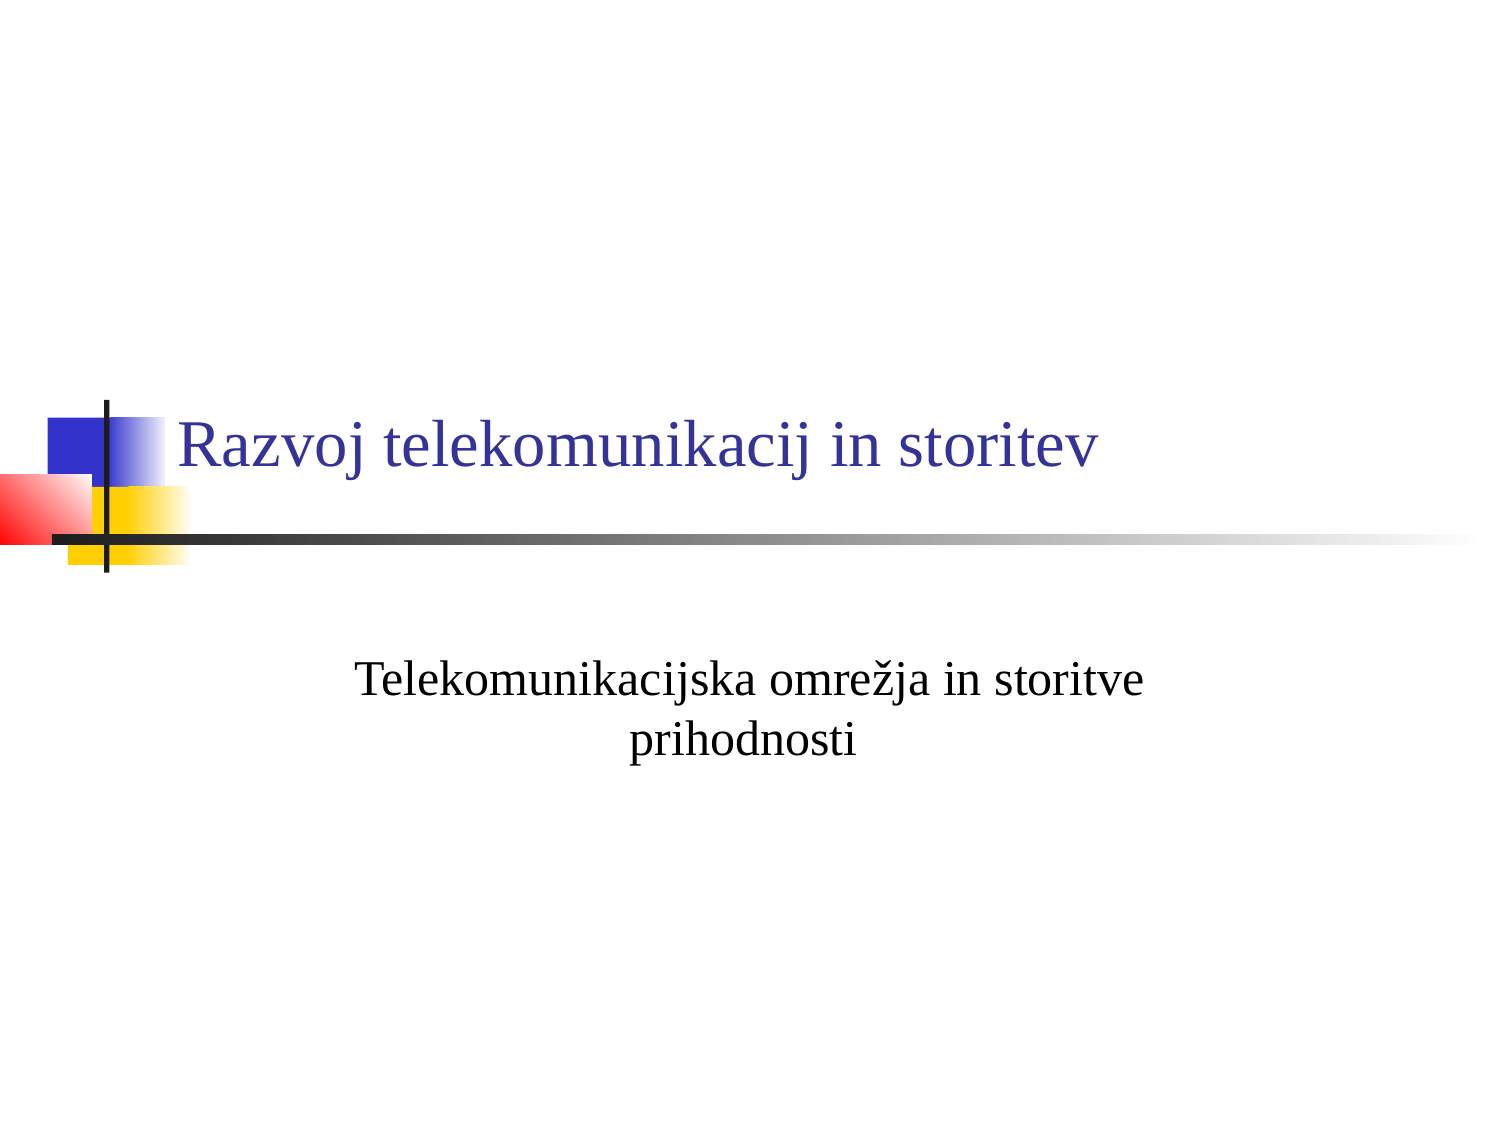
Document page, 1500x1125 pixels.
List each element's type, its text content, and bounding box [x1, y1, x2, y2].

subtitle Telekomunikacijska omrežja in storitve prihodnosti [225, 637, 1276, 926]
title Razvoj telekomunikacij in storitev [162, 299, 1438, 488]
